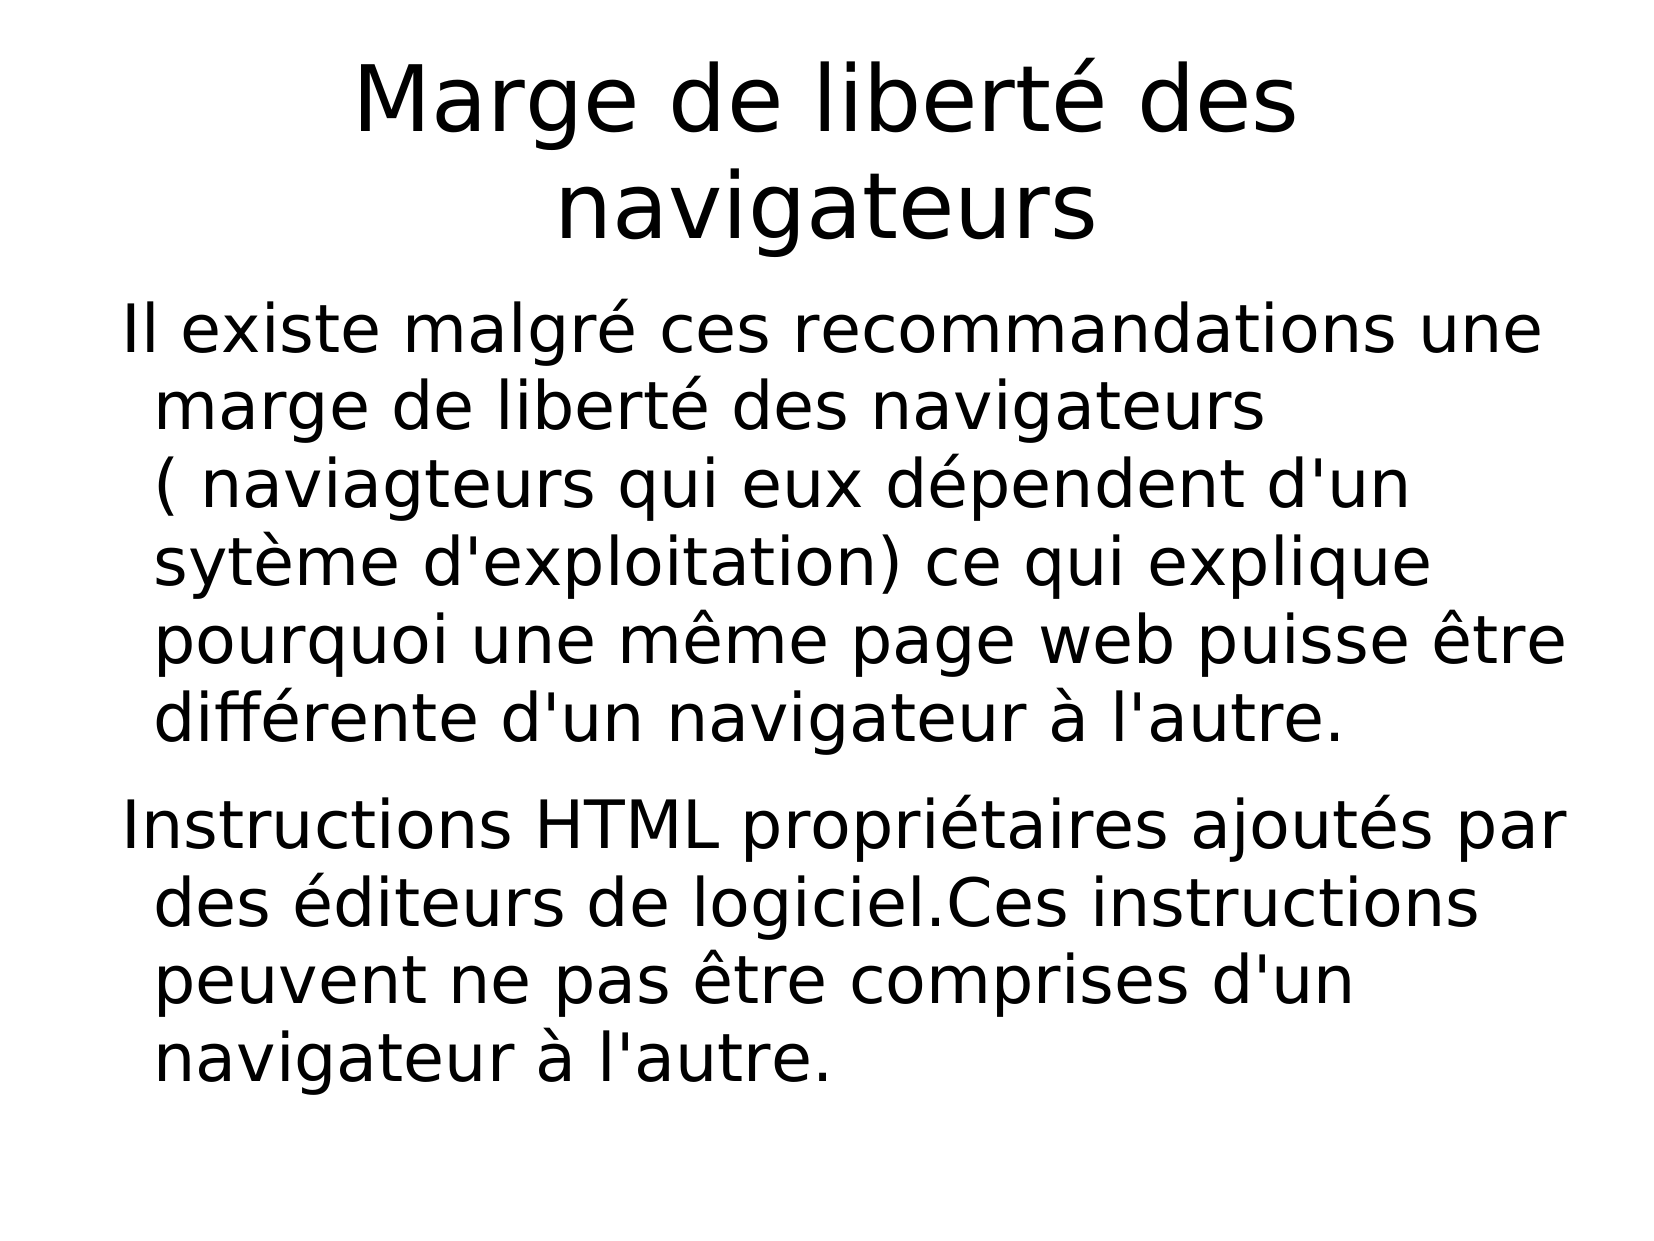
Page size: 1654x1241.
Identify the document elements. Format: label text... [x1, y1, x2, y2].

list Il existe malgré ces recommandations une marge de liberté des navigateurs ( naviagteurs qui eux dépendent d'un sytème d'exploitation) ce qui explique pourquoi une même page web puisse être différente d'un navigateur à l'autre. Instructions HTML propriétaires ajoutés par des éditeurs de logiciel.Ces instructions peuvent ne pas être comprises d'un navigateur à l'autre. [82, 290, 1571, 1109]
title Marge de liberté des navigateurs [82, 45, 1571, 261]
